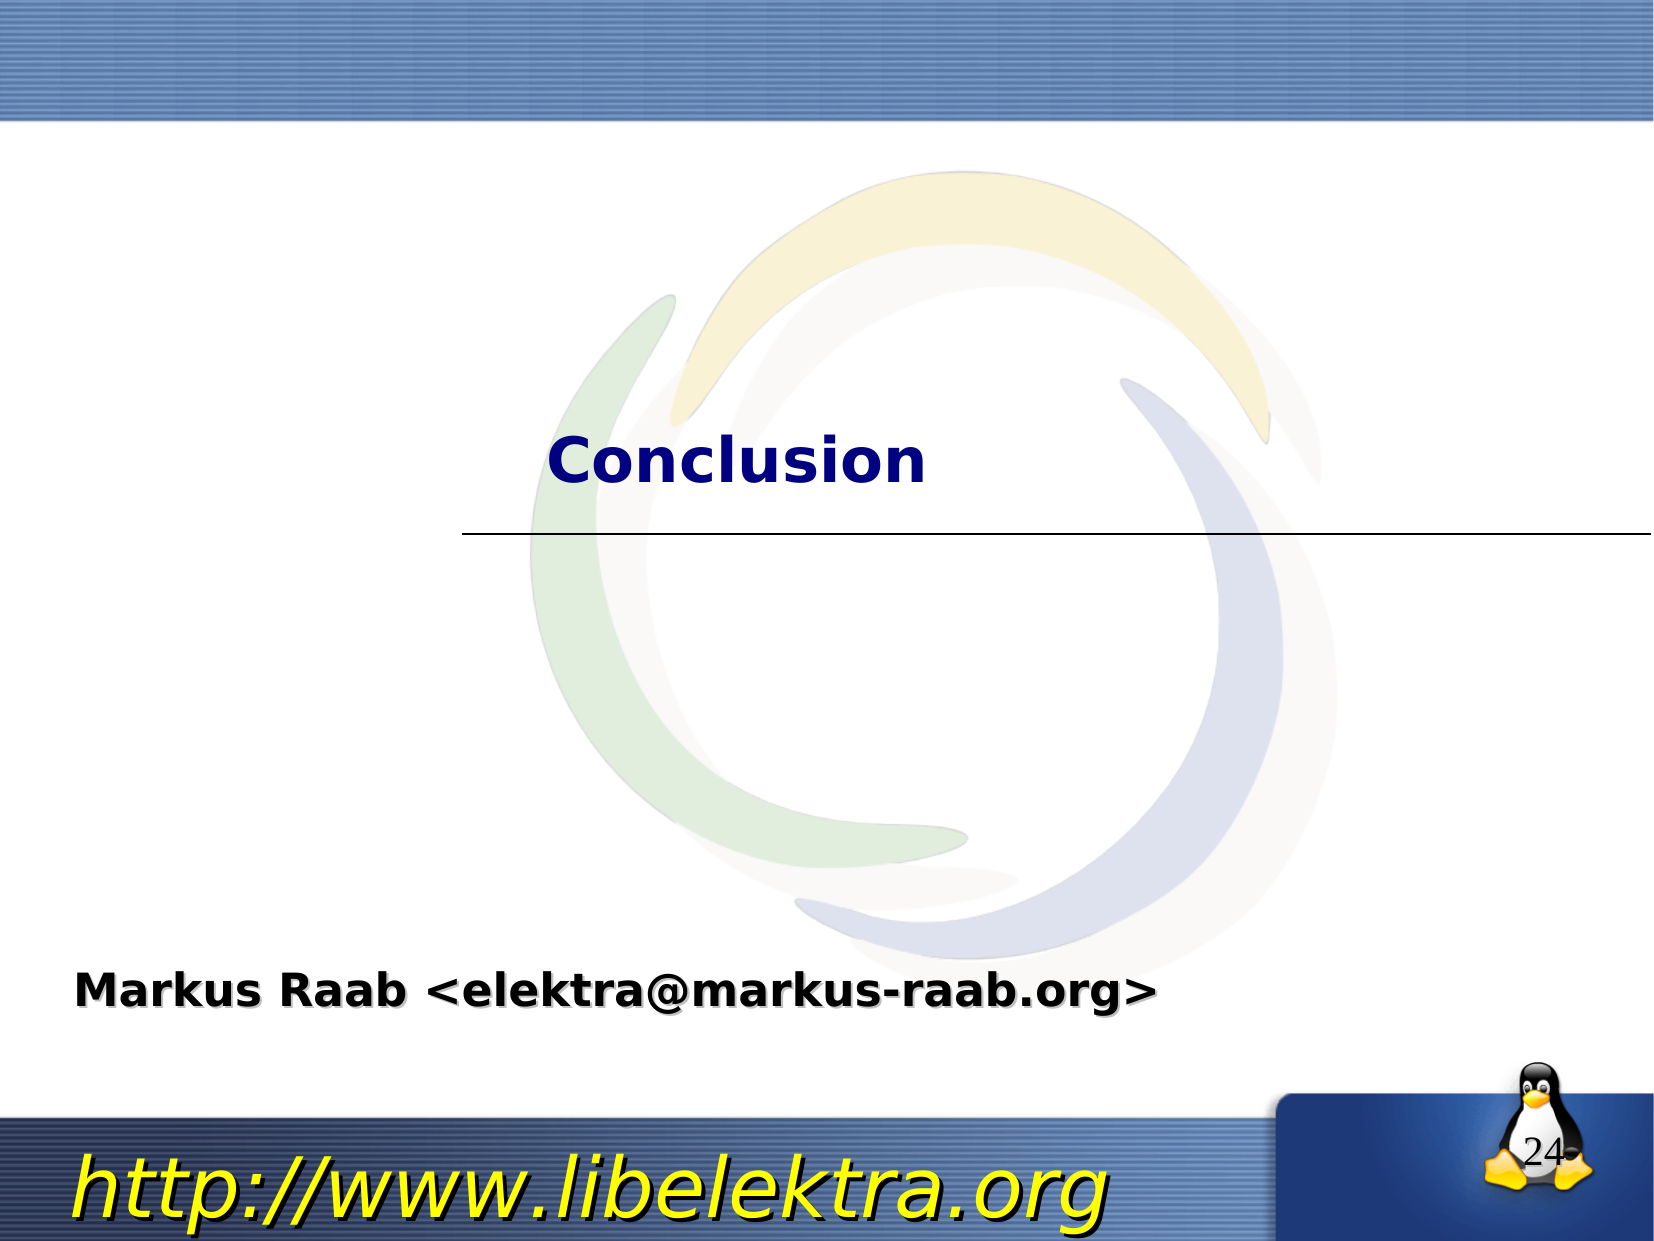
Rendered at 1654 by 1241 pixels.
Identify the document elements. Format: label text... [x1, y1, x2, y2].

text_box <Nummer> [1370, 1122, 1565, 1178]
picture [0, 0, 1654, 533]
text_box Markus Raab <elektra@markus-raab.org> [58, 953, 1481, 1030]
text_box Conclusion [531, 413, 1434, 511]
picture [0, 1061, 1654, 1241]
picture [481, 535, 1374, 953]
